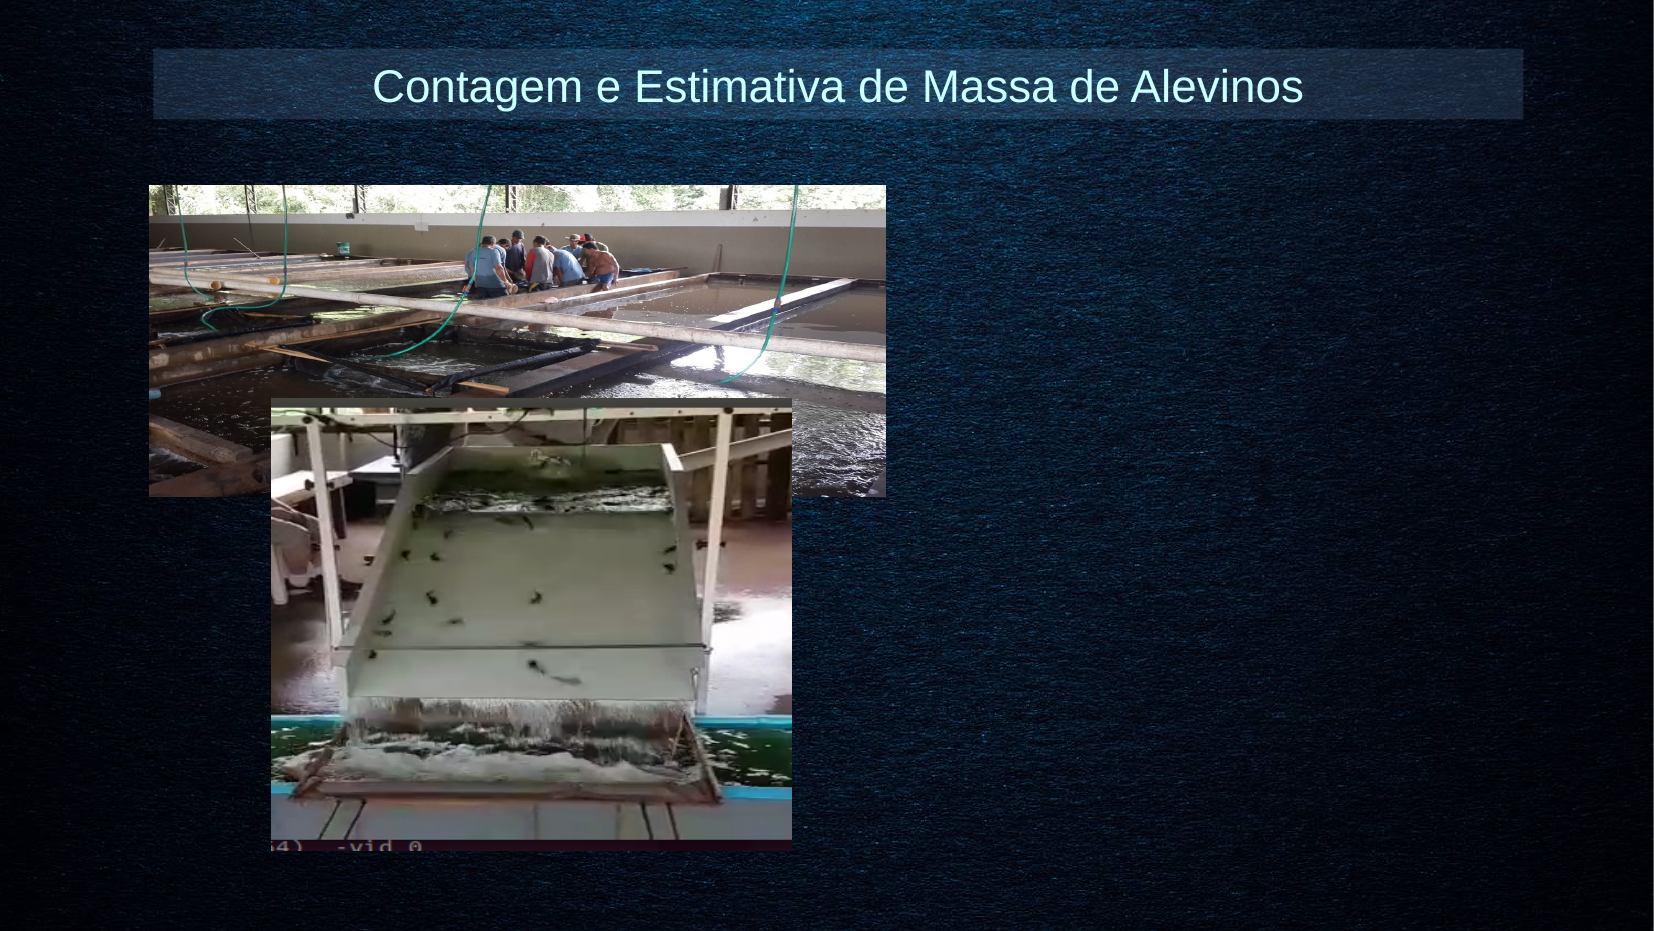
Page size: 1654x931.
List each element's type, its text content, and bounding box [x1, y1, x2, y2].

text_box Contagem e Estimativa de Massa de Alevinos [153, 48, 1524, 120]
picture [0, 0, 1654, 931]
